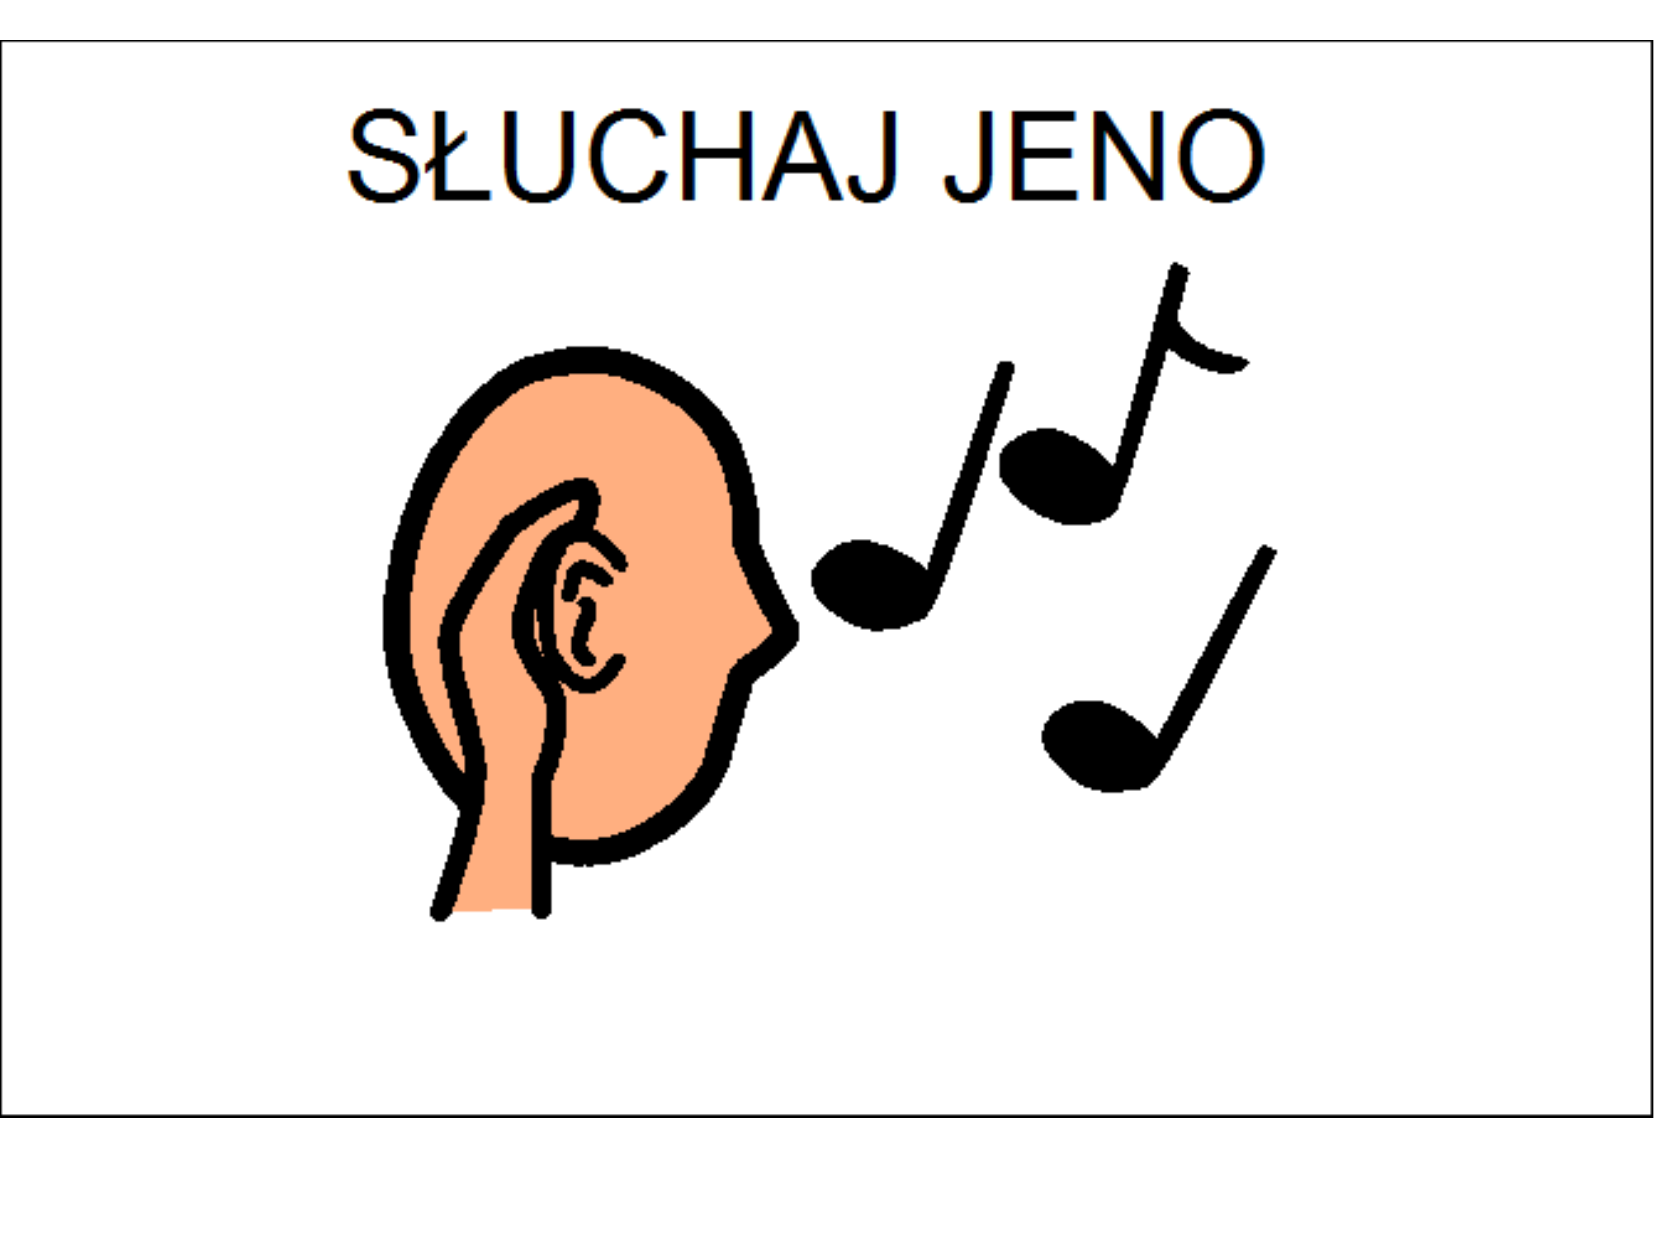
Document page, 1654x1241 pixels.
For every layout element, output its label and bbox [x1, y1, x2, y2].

picture [0, 40, 1654, 1118]
